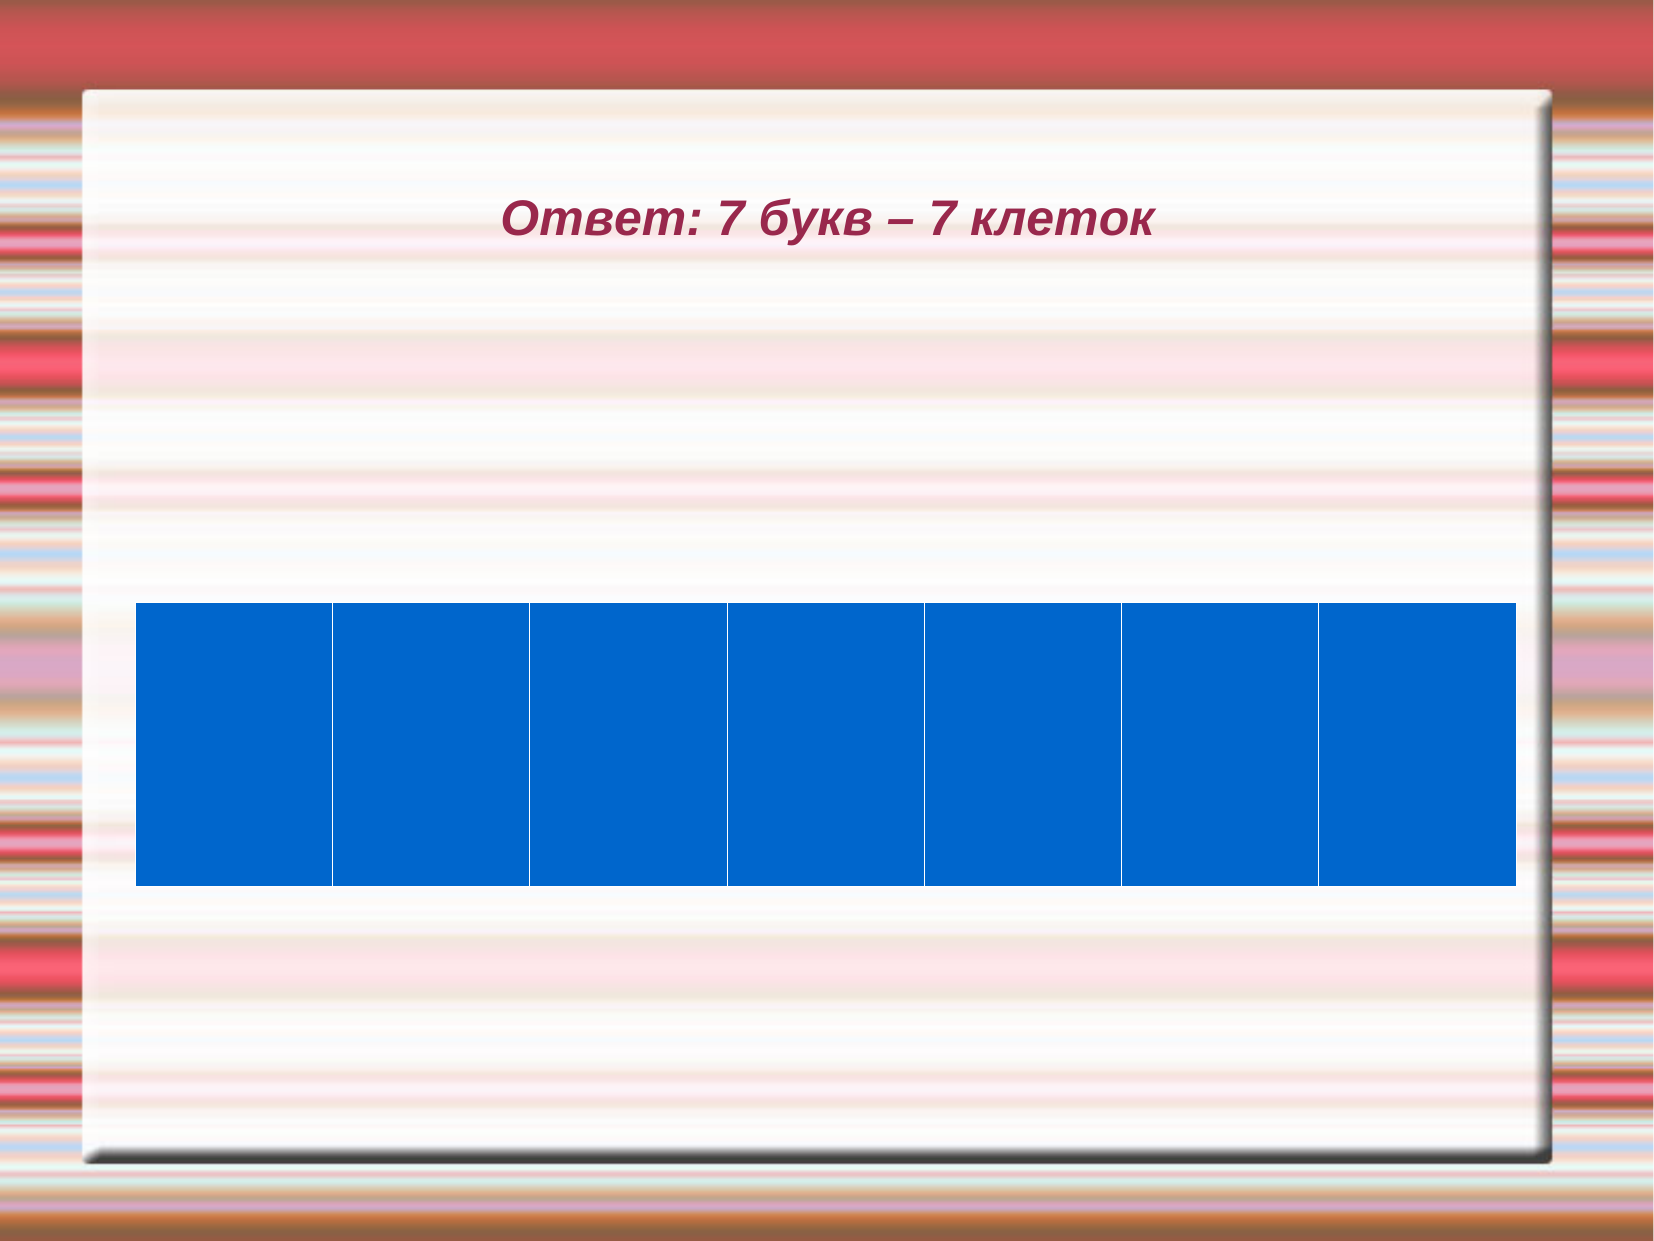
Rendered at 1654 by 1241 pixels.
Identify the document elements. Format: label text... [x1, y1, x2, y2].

table_header [136, 603, 332, 886]
title Ответ: 7 букв – 7 клеток [121, 114, 1534, 322]
table_header [1122, 603, 1318, 886]
table_header [728, 603, 924, 886]
picture [0, 0, 1654, 1241]
table_header [925, 603, 1121, 886]
table_header [333, 603, 529, 886]
table_header [1319, 603, 1516, 886]
table_header [530, 603, 727, 886]
